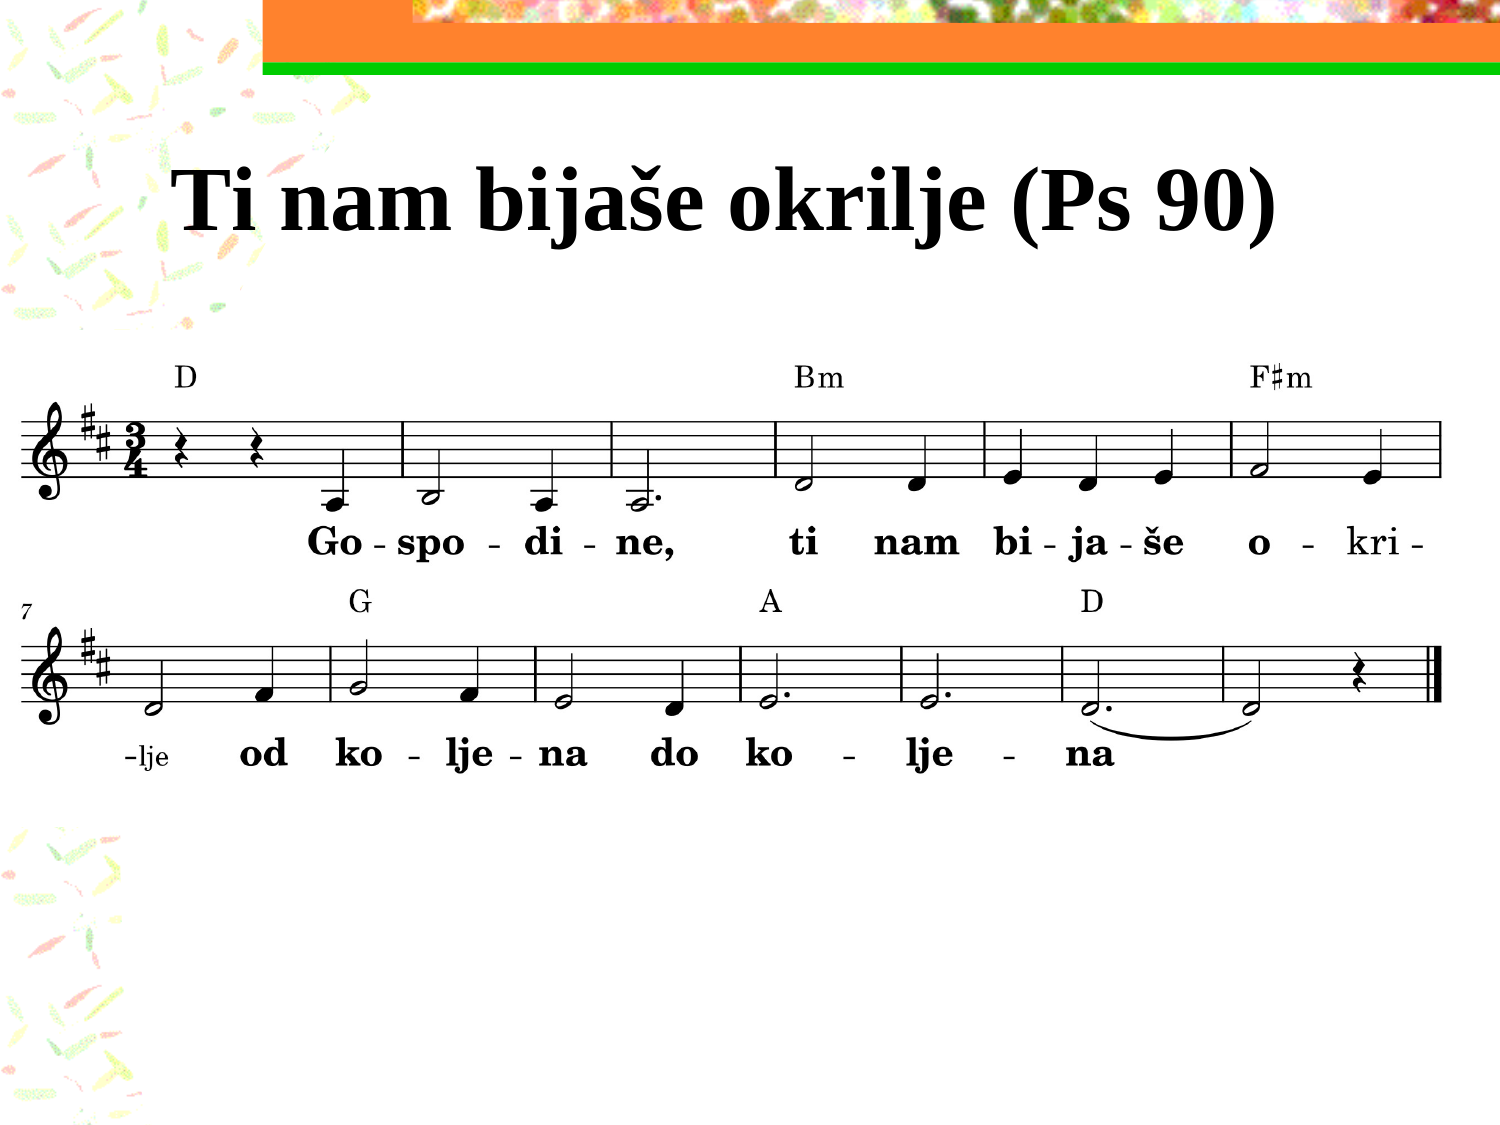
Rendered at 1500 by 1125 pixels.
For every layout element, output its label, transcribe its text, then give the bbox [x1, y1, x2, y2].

picture [0, 0, 1477, 1125]
text_box Ti nam bijaše okrilje (Ps 90) [87, 99, 1363, 288]
picture [412, 0, 1500, 23]
